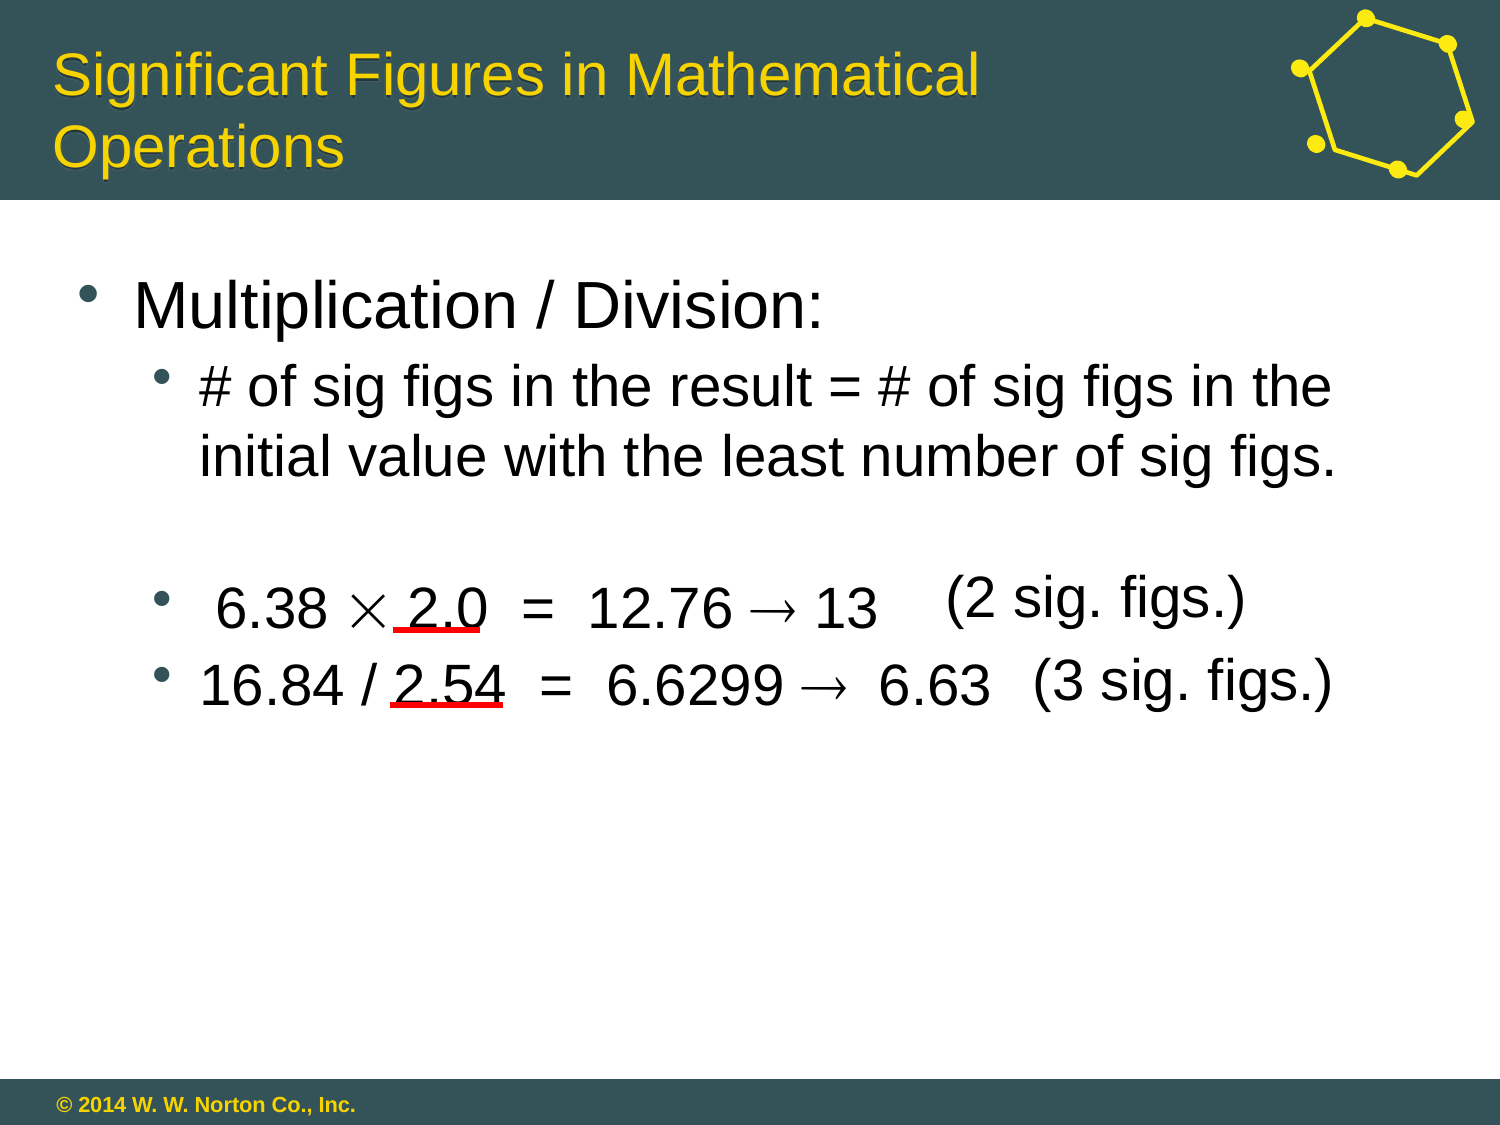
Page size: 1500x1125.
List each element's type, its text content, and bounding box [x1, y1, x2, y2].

list Multiplication / Division: # of sig figs in the result = # of sig figs in the initial value with the least number of sig figs. 6.38  2.0 = 12.76  13 16.84 / 2.54 = 6.6299  6.63 [62, 254, 1425, 943]
text_box (2 sig. figs.) [930, 551, 1263, 637]
title Significant Figures in Mathematical Operations [37, 19, 1225, 195]
text_box (3 sig. figs.) [1017, 635, 1350, 721]
